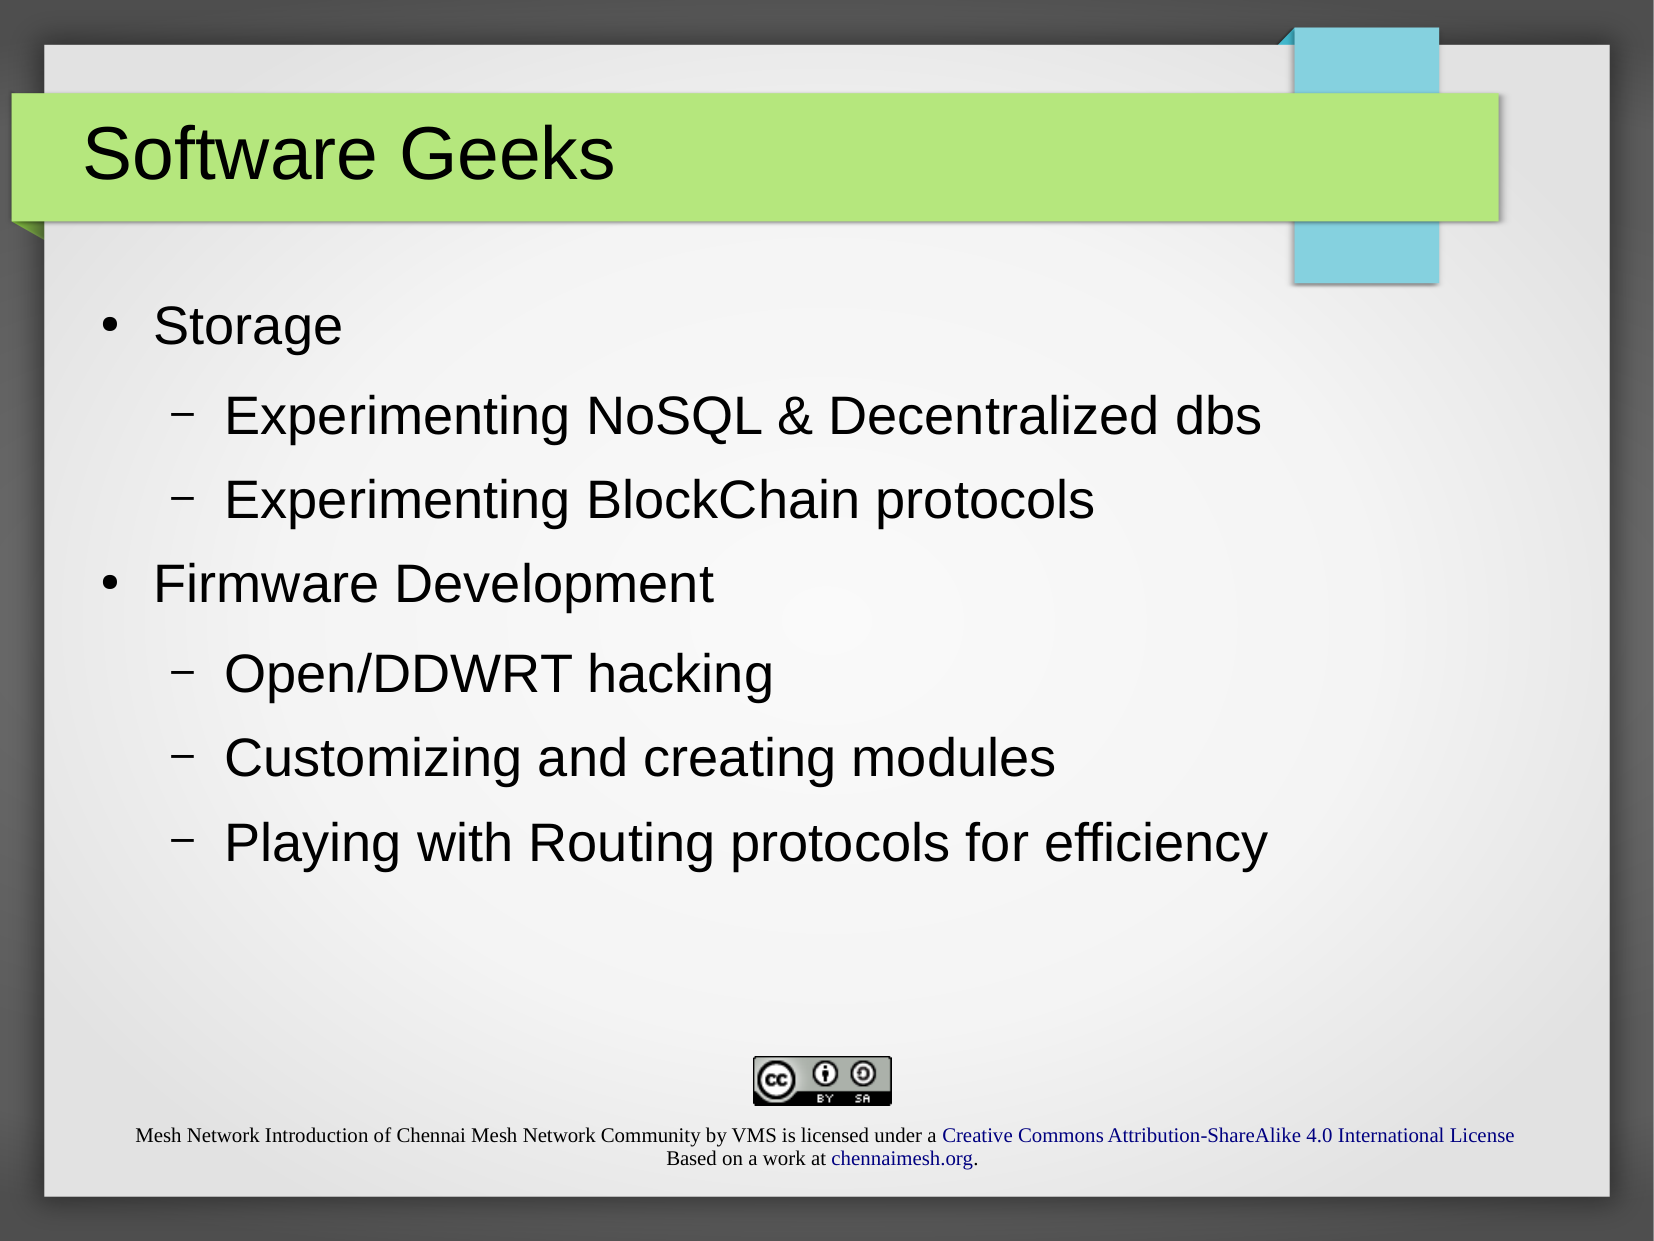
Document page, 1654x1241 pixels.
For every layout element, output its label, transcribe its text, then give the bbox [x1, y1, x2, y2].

list Storage Experimenting NoSQL & Decentralized dbs Experimenting BlockChain protocols Firmware Development Open/DDWRT hacking Customizing and creating modules Playing with Routing protocols for efficiency [82, 295, 1571, 1015]
title Software Geeks [82, 94, 1264, 213]
picture [0, 0, 1654, 1241]
